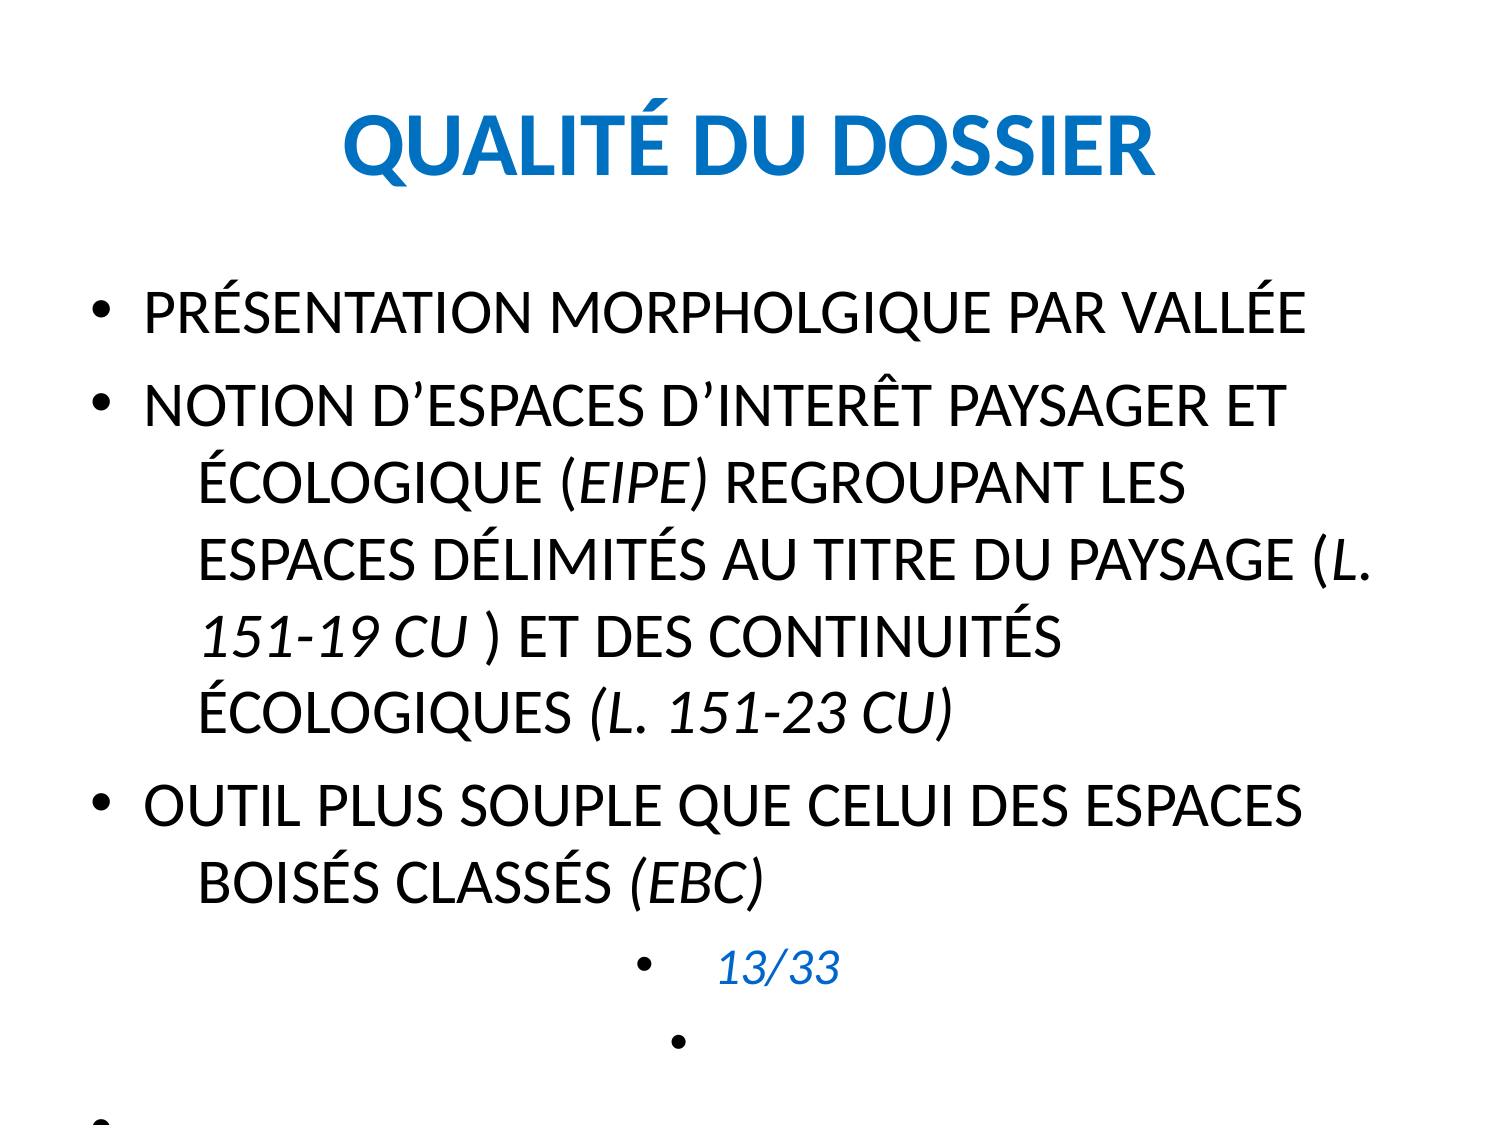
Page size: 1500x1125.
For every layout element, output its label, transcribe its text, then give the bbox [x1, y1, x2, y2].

title QUALITÉ DU DOSSIER [75, 45, 1426, 233]
list PRÉSENTATION MORPHOLGIQUE PAR VALLÉE NOTION D’ESPACES D’INTERÊT PAYSAGER ET ÉCOLOGIQUE (EIPE) REGROUPANT LES ESPACES DÉLIMITÉS AU TITRE DU PAYSAGE (L. 151-19 CU ) ET DES CONTINUITÉS ÉCOLOGIQUES (L. 151-23 CU) OUTIL PLUS SOUPLE QUE CELUI DES ESPACES BOISÉS CLASSÉS (EBC) 13/33 [75, 262, 1426, 1005]
text_box [512, 1042, 988, 1103]
